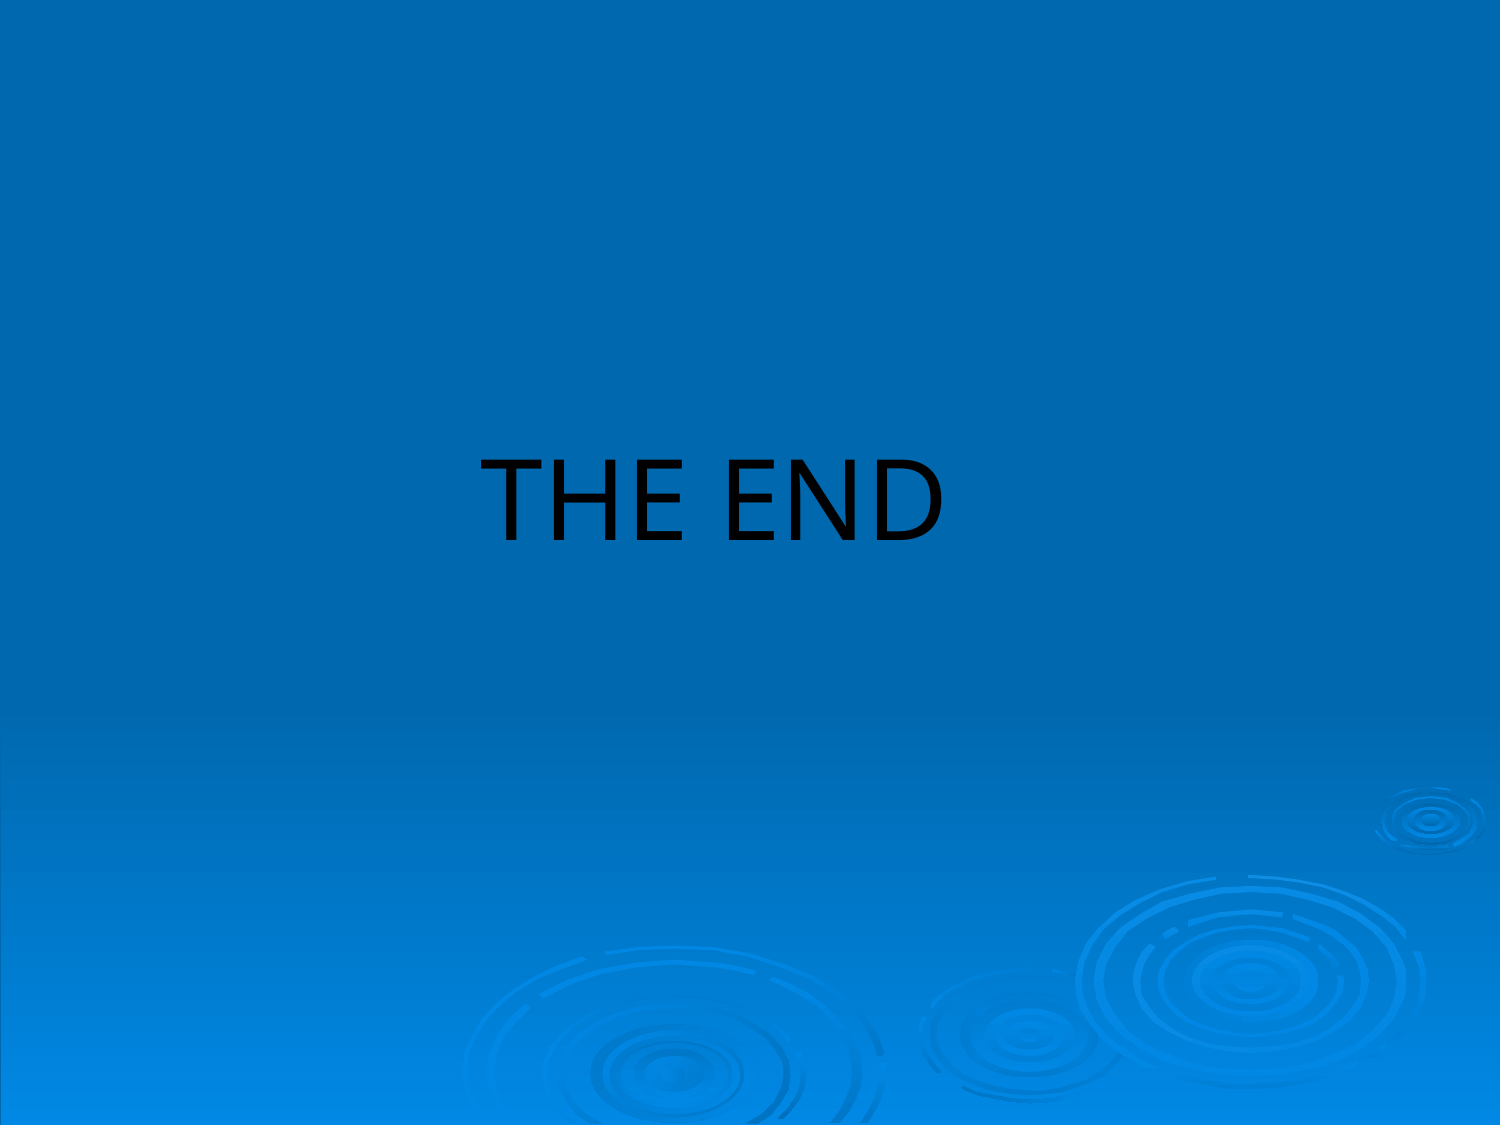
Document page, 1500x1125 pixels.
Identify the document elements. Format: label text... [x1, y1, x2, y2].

text_box THE END [206, 420, 1223, 642]
